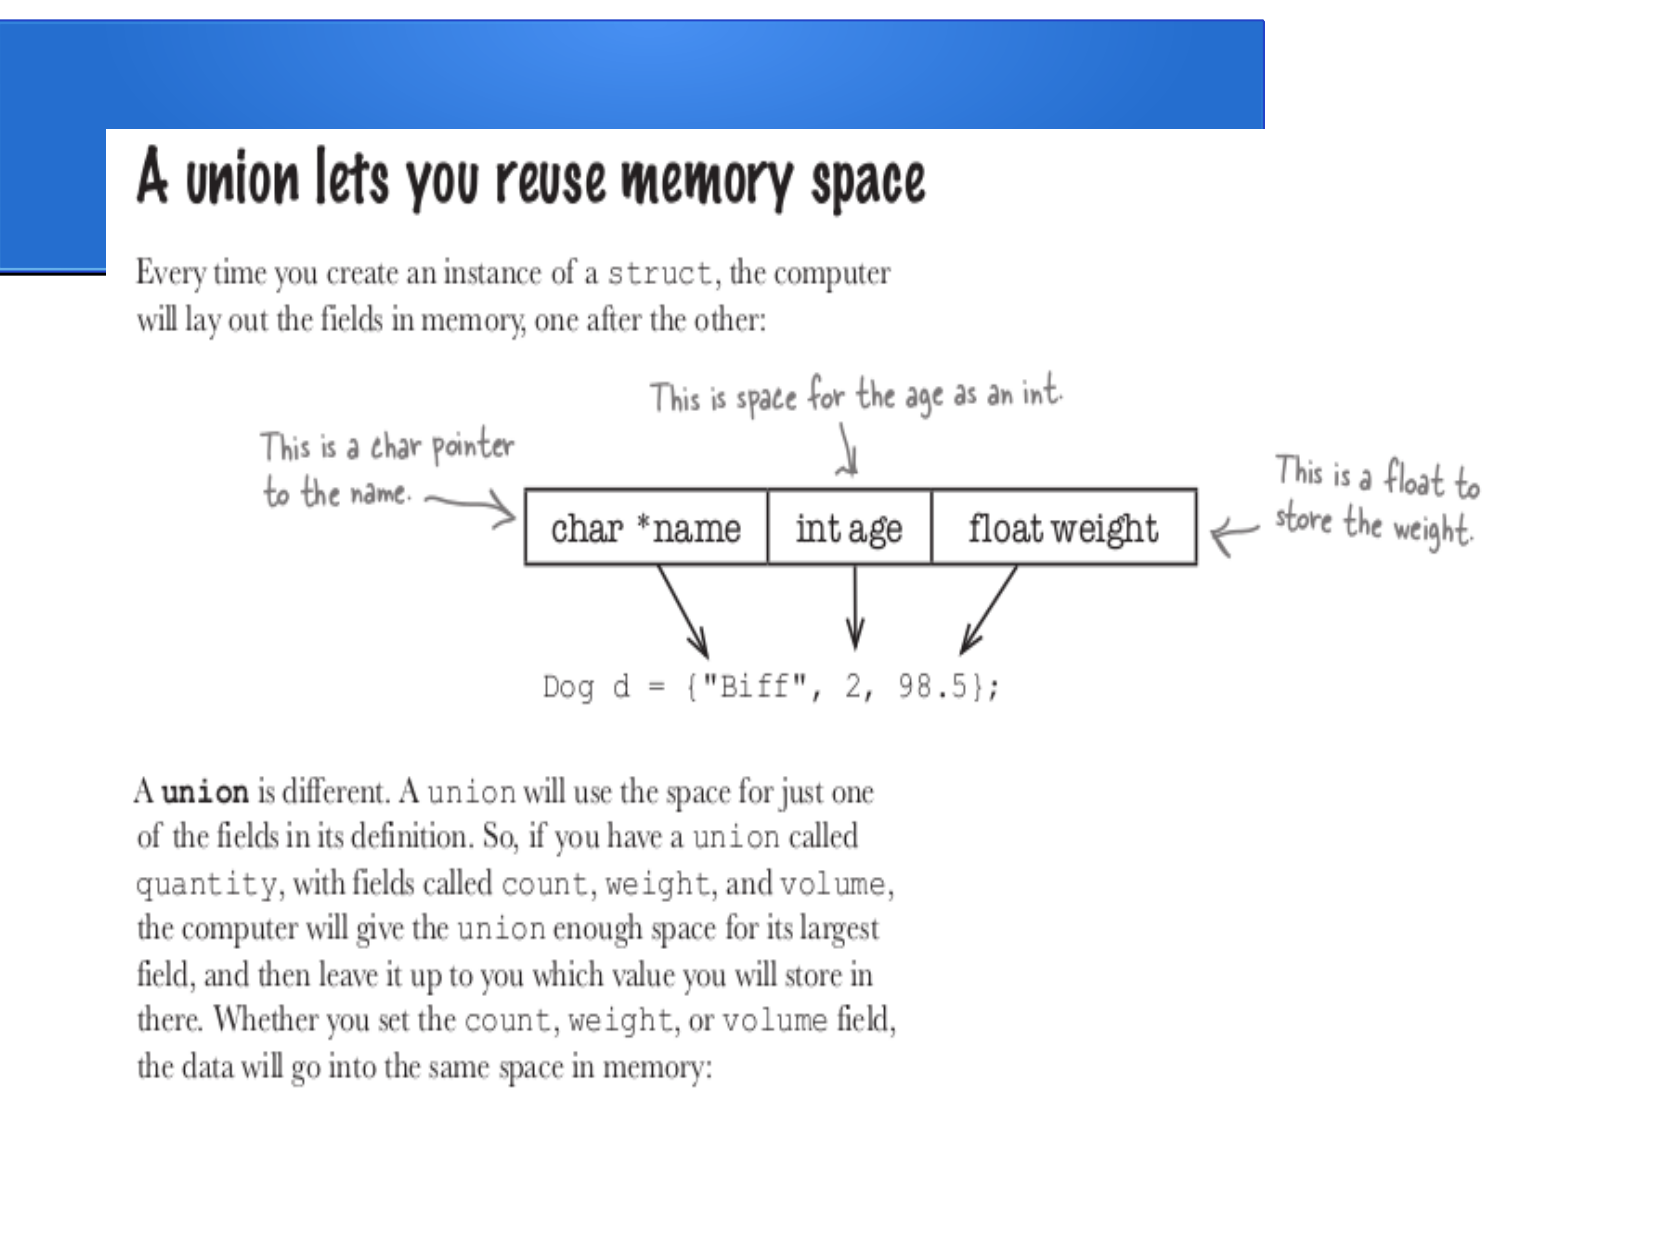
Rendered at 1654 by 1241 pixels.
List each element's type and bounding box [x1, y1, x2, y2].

picture [106, 129, 1571, 1111]
